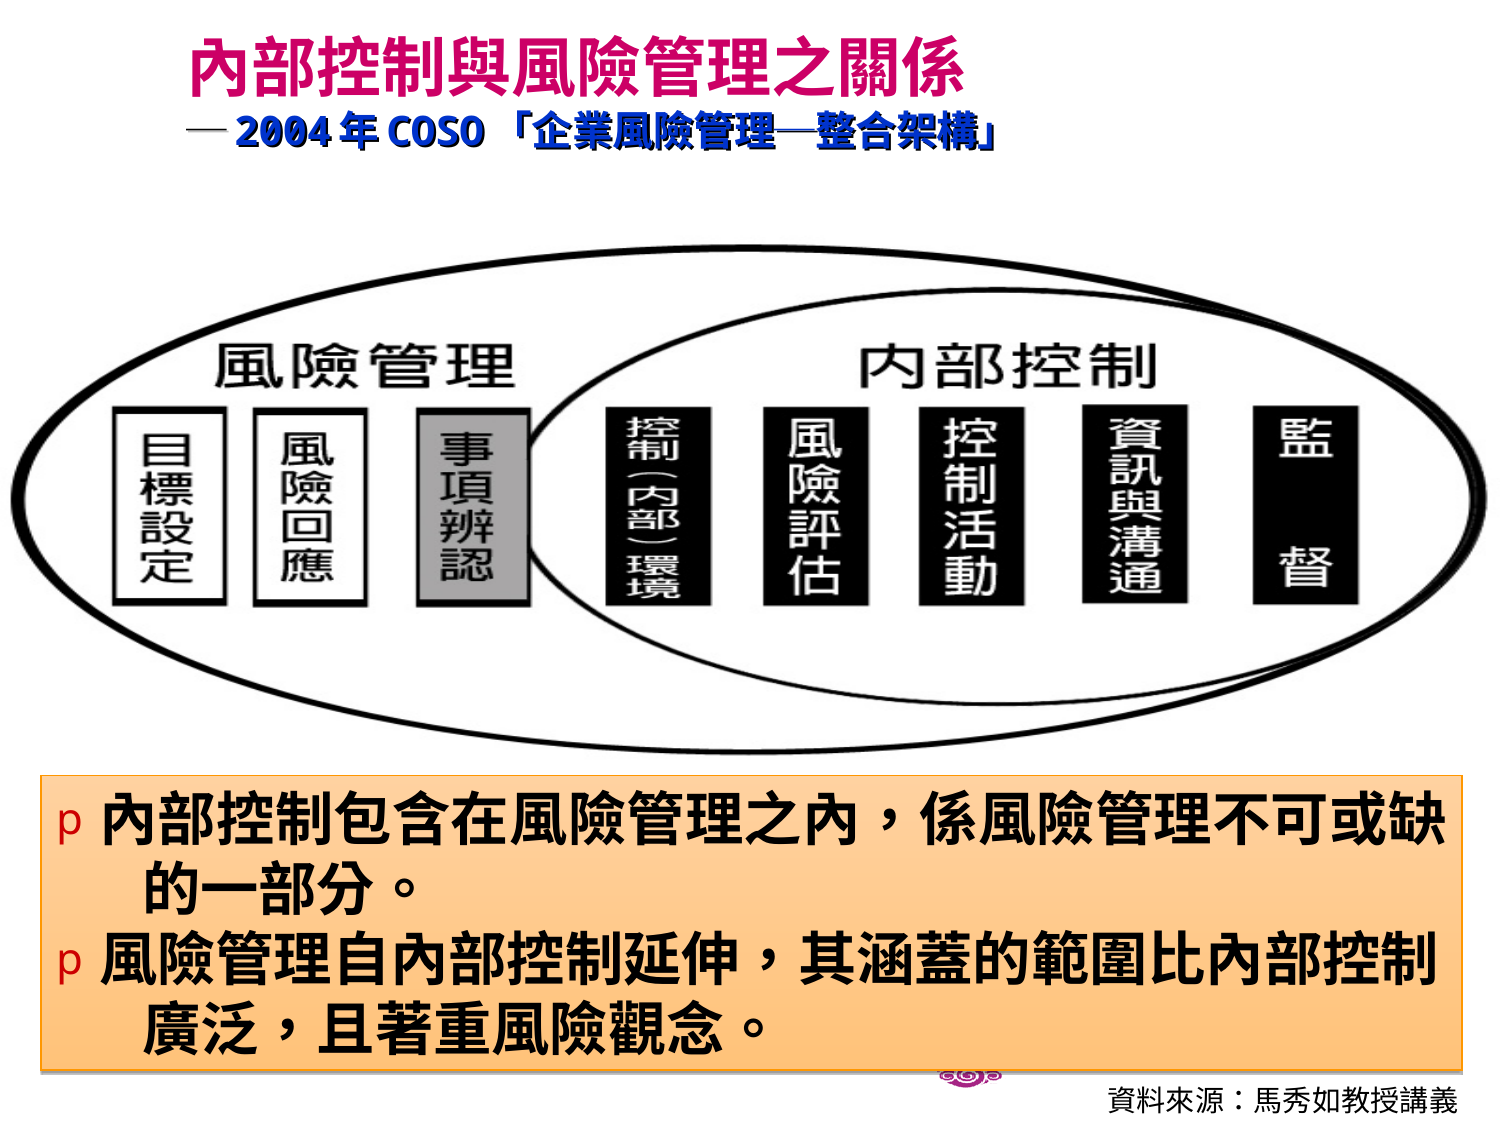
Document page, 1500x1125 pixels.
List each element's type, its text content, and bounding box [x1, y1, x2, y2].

text_box 內部控制包含在風險管理之內，係風險管理不可或缺的一部分。 風險管理自內部控制延伸，其涵蓋的範圍比內部控制廣泛，且著重風險觀念。 [41, 775, 1462, 1070]
picture [0, 208, 1500, 775]
text_box 資料來源：馬秀如教授講義 [1092, 1074, 1500, 1125]
title 內部控制與風險管理之關係 ─2004年COSO「企業風險管理─整合架構」 [171, 19, 1500, 162]
